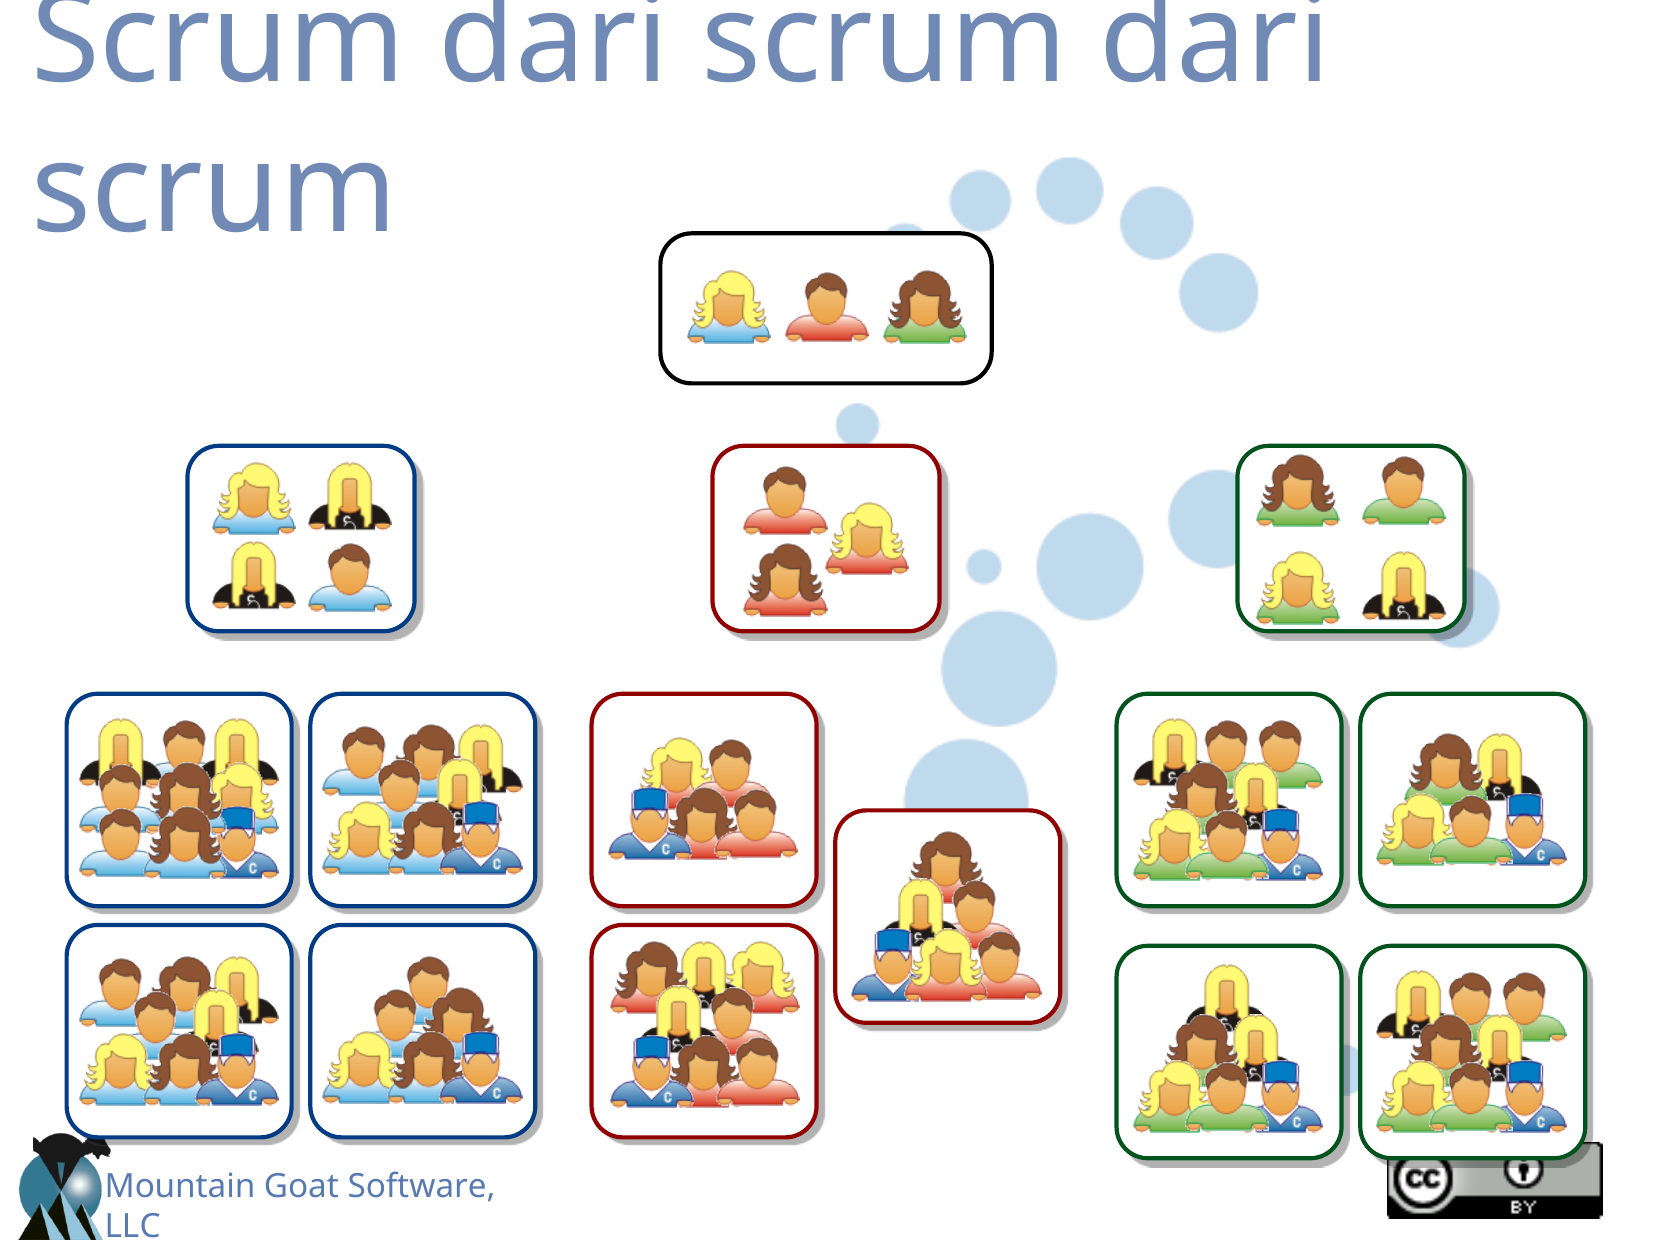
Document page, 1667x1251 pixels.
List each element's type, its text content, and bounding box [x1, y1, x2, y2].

text_box [835, 810, 1061, 1023]
picture [1133, 964, 1323, 1133]
picture [1376, 733, 1567, 866]
picture [322, 956, 523, 1104]
title Scrum dari scrum dari scrum [24, 18, 1659, 194]
picture [610, 941, 800, 1108]
picture [1376, 970, 1567, 1133]
picture [79, 956, 279, 1106]
text_box [1116, 945, 1342, 1159]
text_box [187, 445, 415, 632]
picture [743, 466, 909, 617]
text_box [1360, 945, 1586, 1159]
picture [308, 543, 392, 612]
text_box [310, 693, 536, 907]
picture [883, 270, 967, 344]
picture [835, 194, 1563, 1096]
text_box [591, 693, 817, 907]
picture [212, 541, 296, 614]
picture [785, 272, 869, 342]
text_box [591, 924, 817, 1138]
picture [18, 1120, 111, 1240]
text_box [310, 924, 536, 1138]
picture [608, 737, 798, 860]
picture [851, 831, 1042, 1002]
text_box [712, 445, 940, 632]
picture [687, 270, 771, 344]
picture [212, 462, 296, 535]
picture [322, 724, 523, 875]
text_box [1237, 445, 1465, 632]
picture [1387, 1142, 1603, 1219]
text_box [1360, 693, 1586, 907]
text_box [66, 693, 292, 907]
text_box [66, 924, 292, 1138]
picture [79, 718, 279, 879]
picture [308, 462, 392, 535]
text_box [1116, 693, 1342, 907]
text_box [660, 233, 992, 384]
